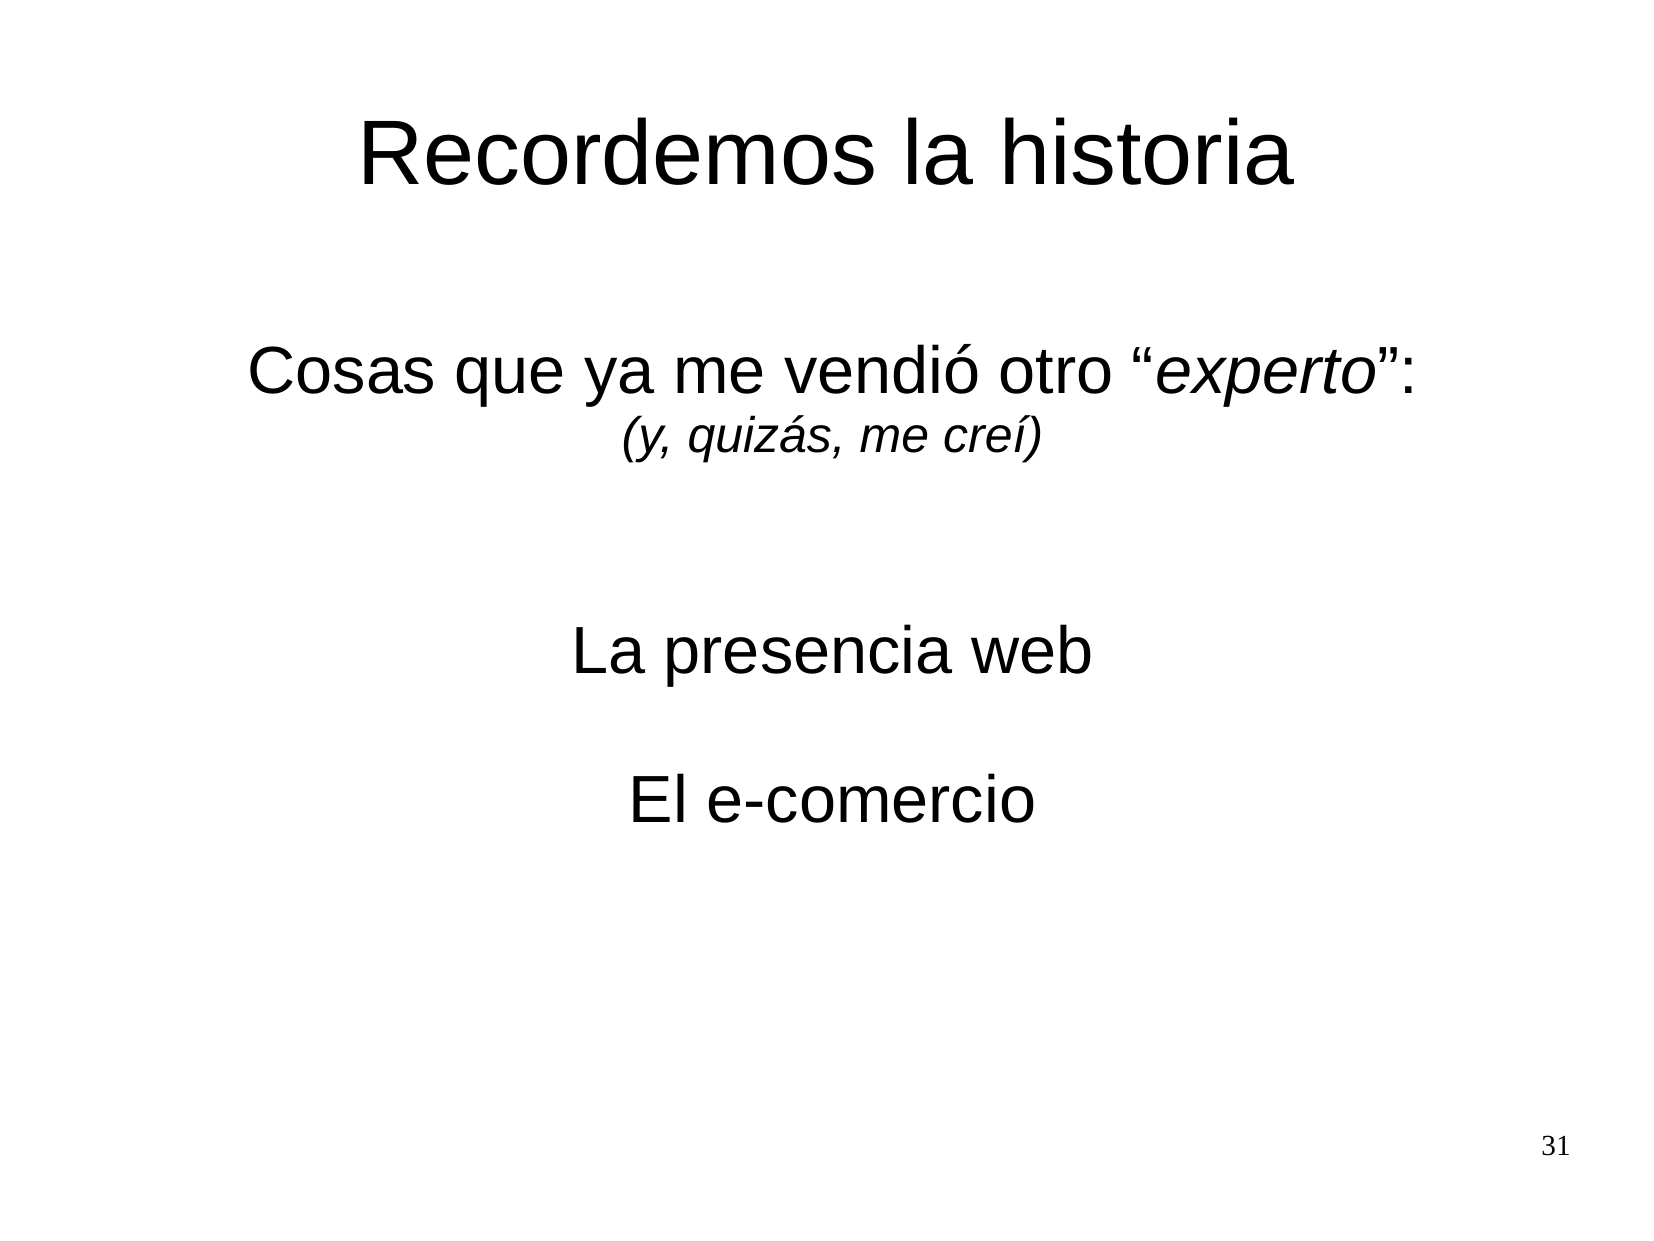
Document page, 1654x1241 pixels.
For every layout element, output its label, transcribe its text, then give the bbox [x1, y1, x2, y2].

subtitle Cosas que ya me vendió otro “experto”: (y, quizás, me creí) La presencia web El e-comercio [88, 295, 1577, 1099]
title Recordemos la historia [82, 56, 1571, 250]
